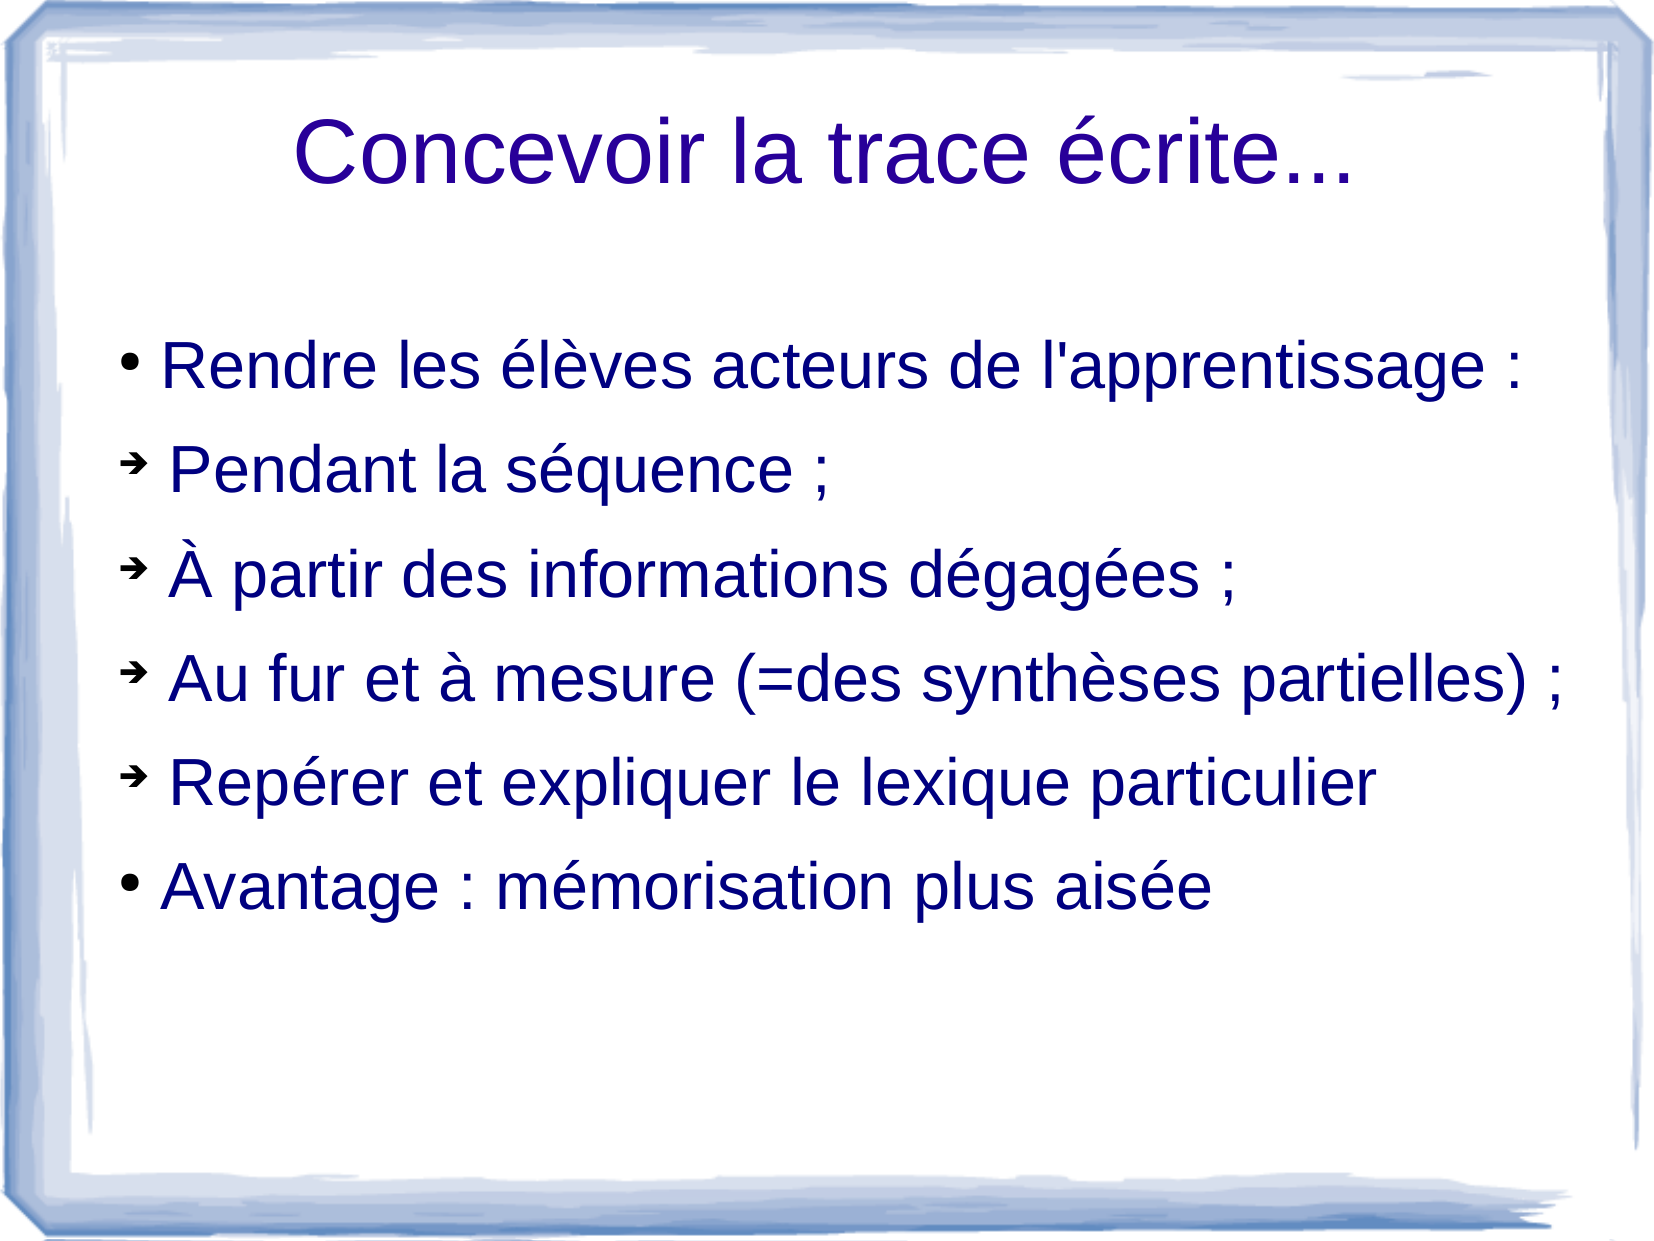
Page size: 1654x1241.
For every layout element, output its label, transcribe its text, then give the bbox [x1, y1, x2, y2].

picture [0, 0, 1654, 1241]
title Concevoir la trace écrite... [82, 49, 1570, 256]
list Rendre les élèves acteurs de l'apprentissage : Pendant la séquence ; À partir des informations dégagées ; Au fur et à mesure (=des synthèses partielles) ; Repérer et expliquer le lexique particulier Avantage : mémorisation plus aisée [118, 324, 1570, 1144]
